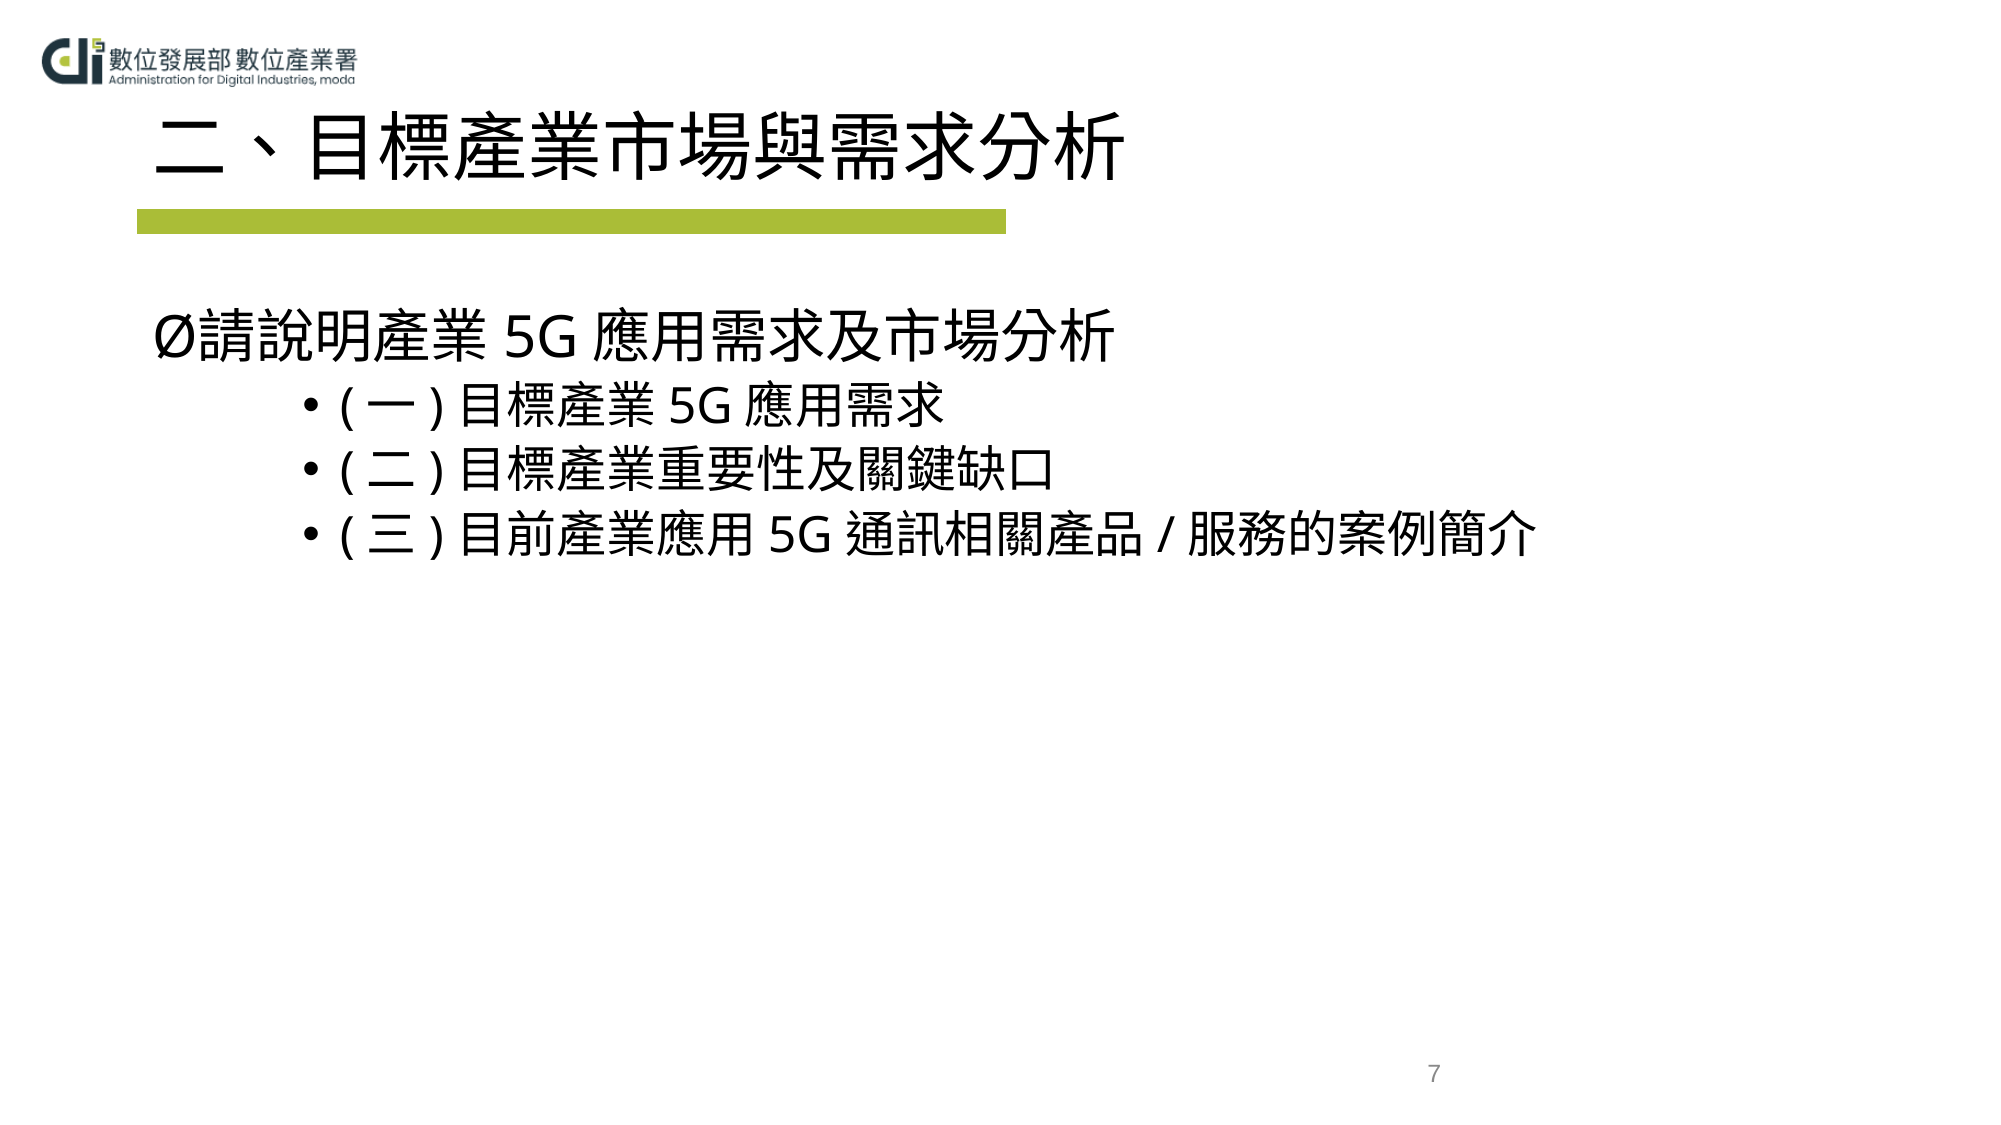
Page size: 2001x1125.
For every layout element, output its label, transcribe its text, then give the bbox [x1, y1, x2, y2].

list 請說明產業5G應用需求及市場分析 (一)目標產業5G應用需求 (二)目標產業重要性及關鍵缺口 (三)目前產業應用5G通訊相關產品/服務的案例簡介 [137, 299, 1863, 1014]
text_box [1412, 1042, 1863, 1103]
title 二、目標產業市場與需求分析 [137, 96, 1863, 205]
